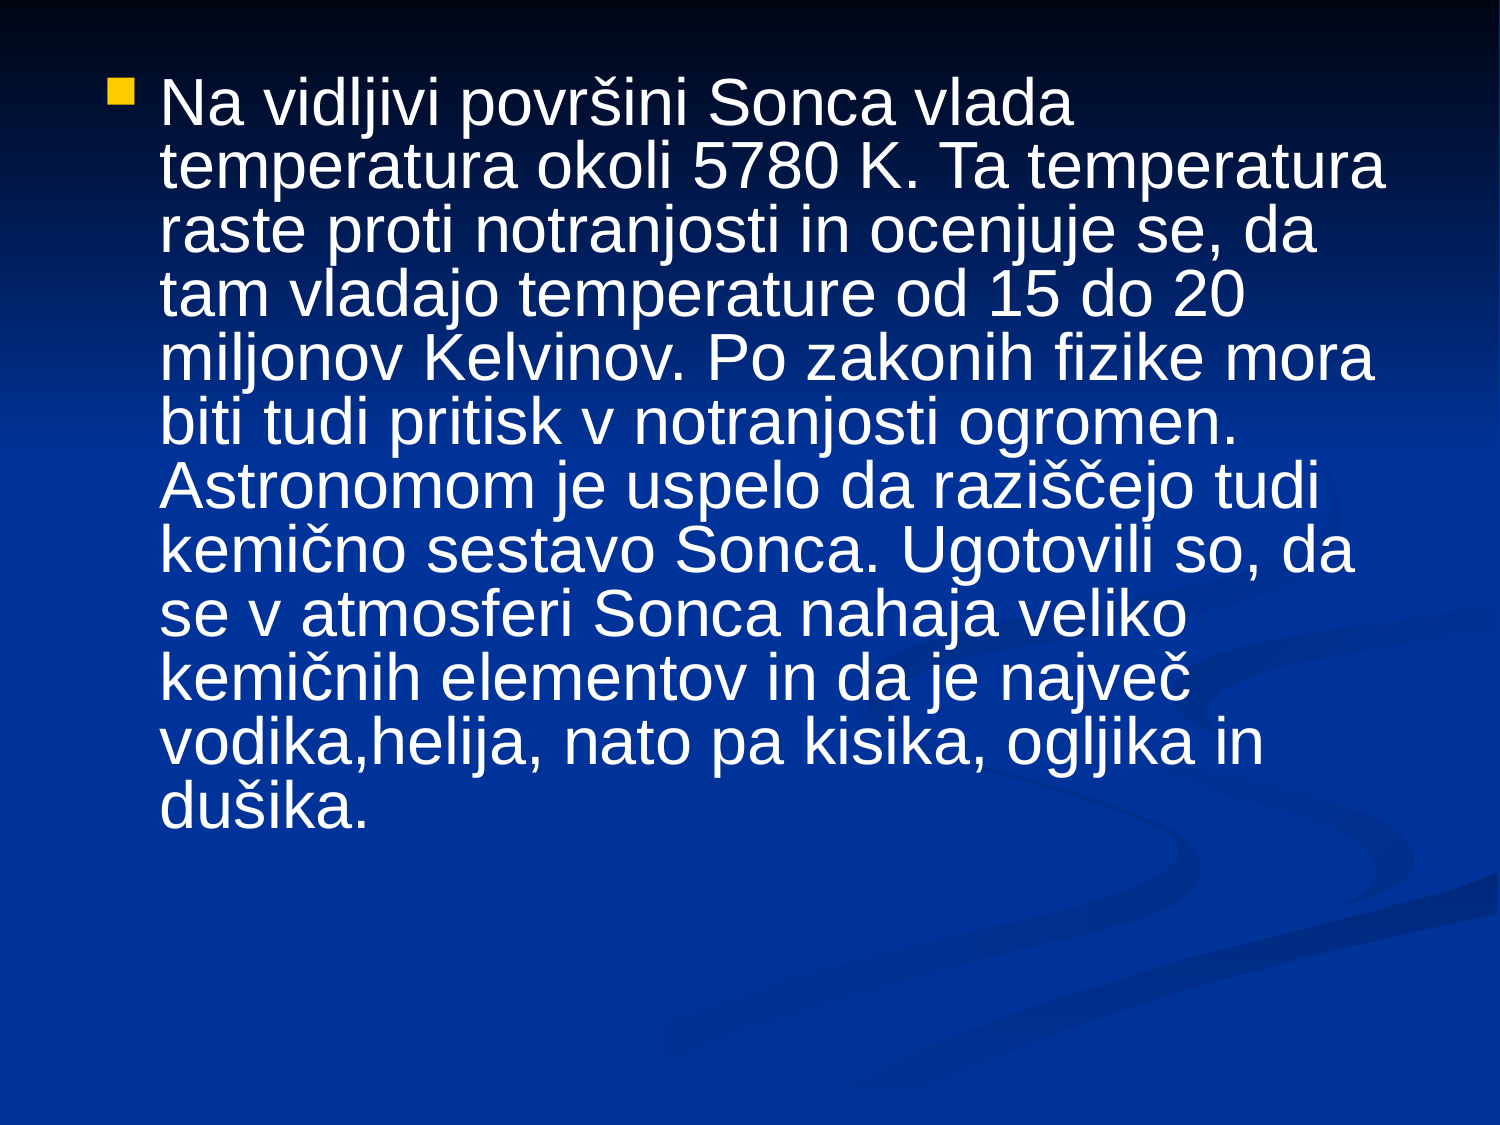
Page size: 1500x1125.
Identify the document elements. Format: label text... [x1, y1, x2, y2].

list Na vidljivi površini Sonca vlada temperatura okoli 5780 K. Ta temperatura raste proti notranjosti in ocenjuje se, da tam vladajo temperature od 15 do 20 miljonov Kelvinov. Po zakonih fizike mora biti tudi pritisk v notranjosti ogromen. Astronomom je uspelo da raziščejo tudi kemično sestavo Sonca. Ugotovili so, da se v atmosferi Sonca nahaja veliko kemičnih elementov in da je največ vodika,helija, nato pa kisika, ogljika in dušika. [88, 66, 1439, 809]
